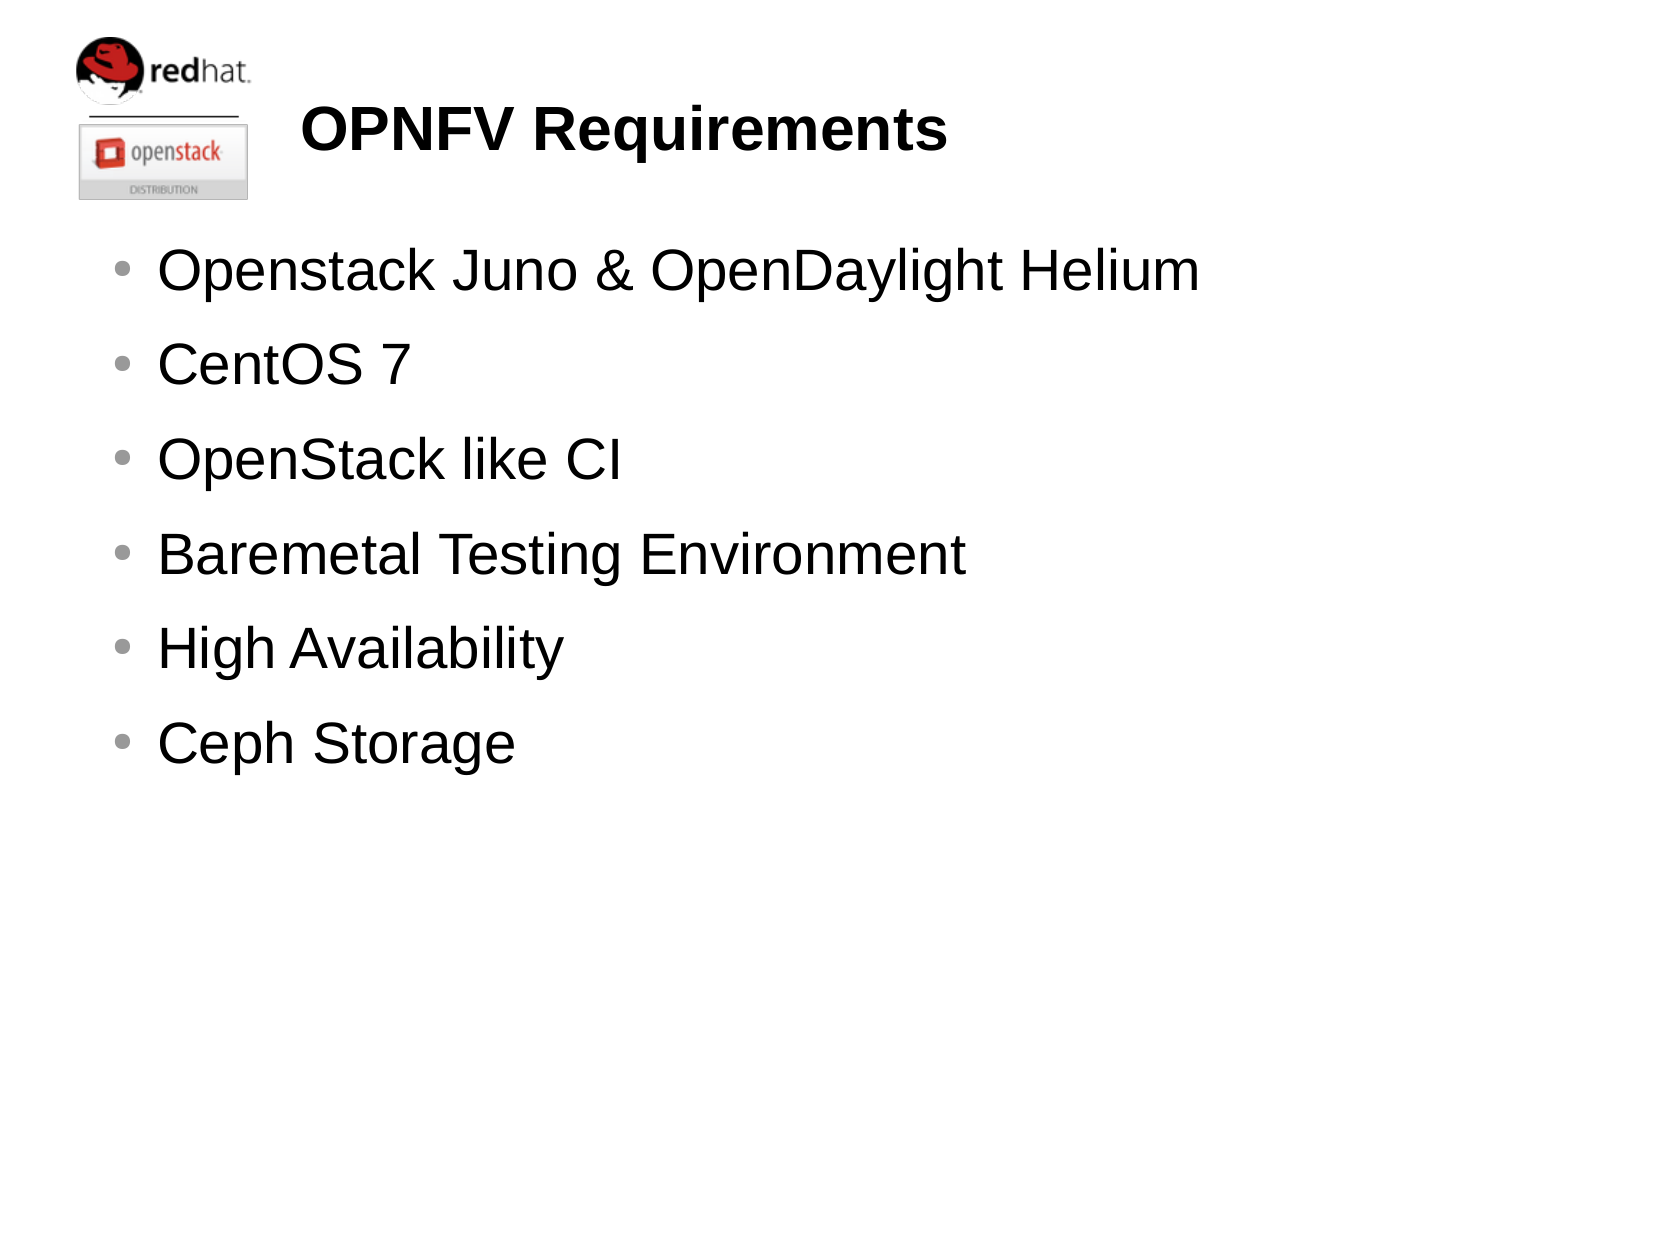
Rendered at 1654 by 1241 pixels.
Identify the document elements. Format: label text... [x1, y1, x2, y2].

list Openstack Juno & OpenDaylight Helium CentOS 7 OpenStack like CI Baremetal Testing Environment High Availability Ceph Storage [82, 237, 1571, 1032]
title OPNFV Requirements [300, 35, 1571, 223]
picture [75, 37, 252, 204]
